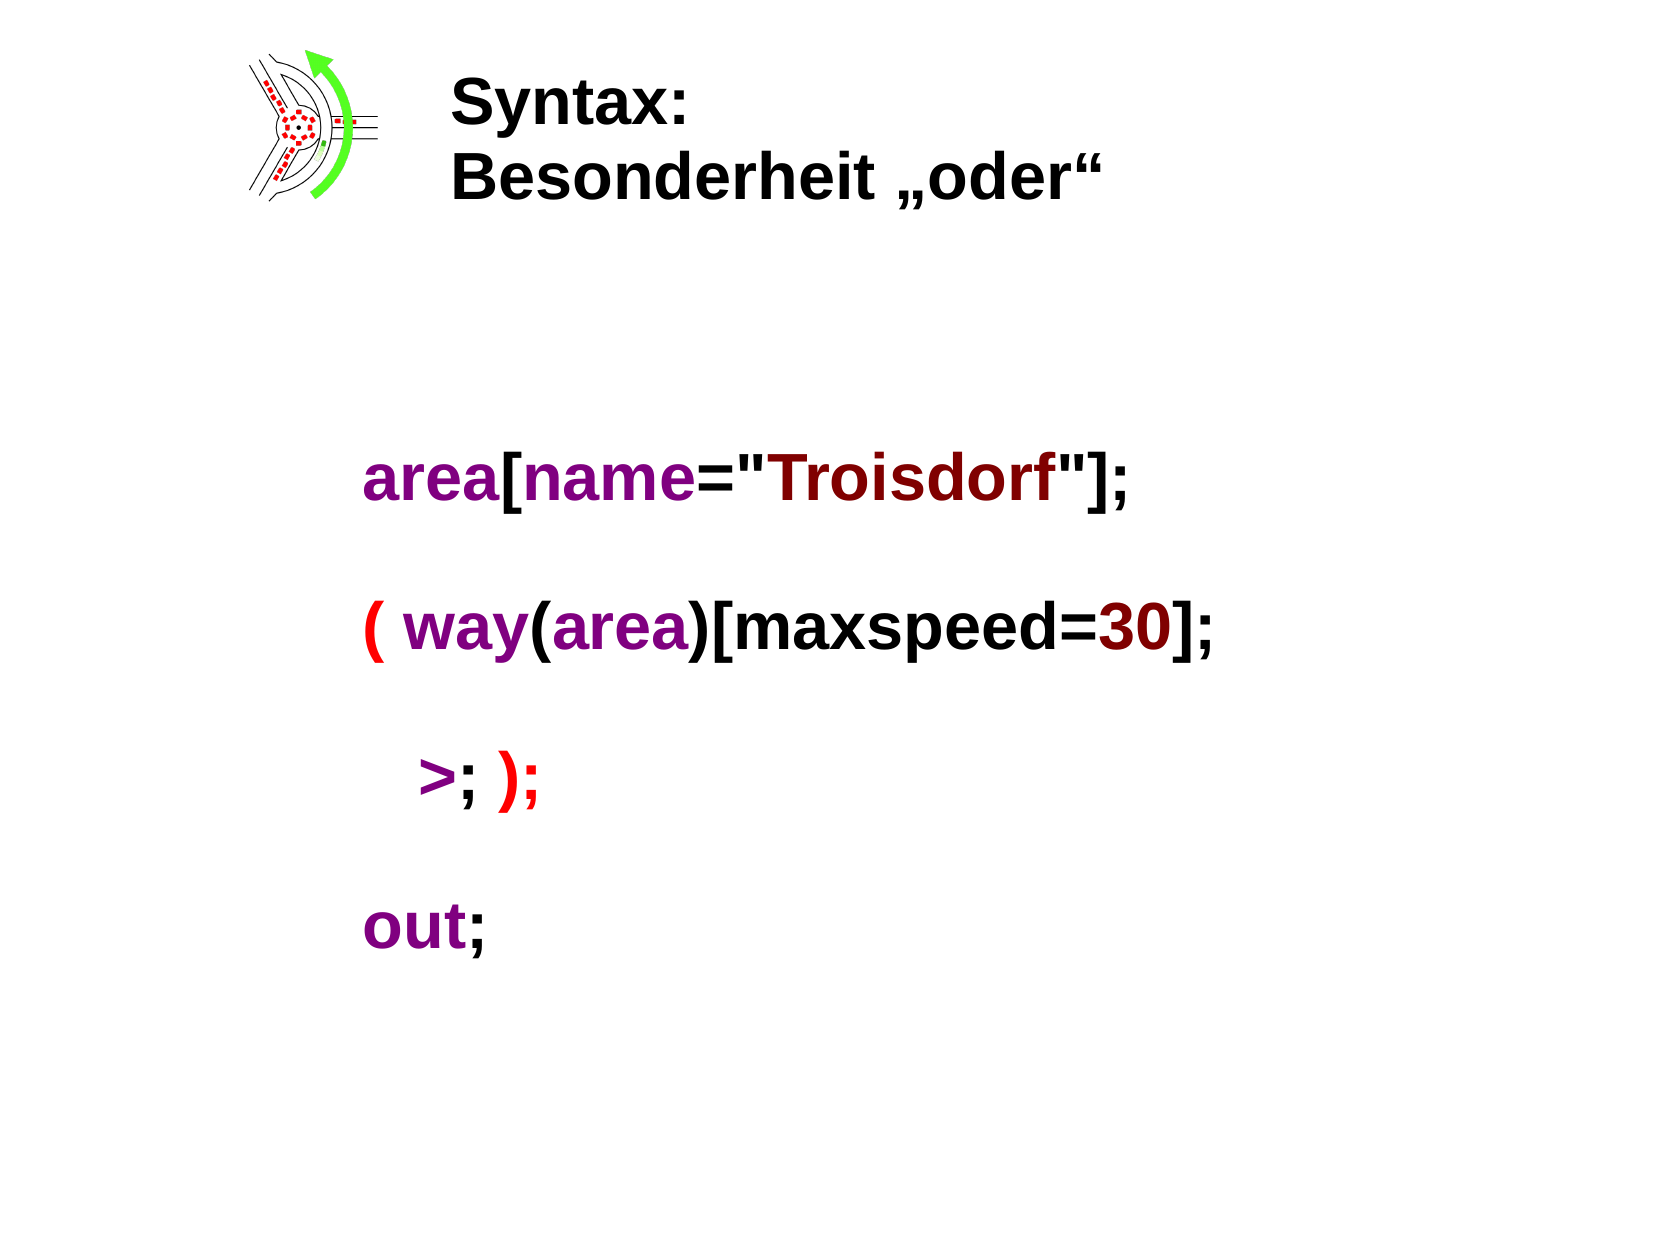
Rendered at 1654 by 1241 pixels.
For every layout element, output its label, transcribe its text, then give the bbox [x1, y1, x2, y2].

text_box area[name="Troisdorf"]; ( way(area)[maxspeed=30]; >; ); out; [348, 432, 1235, 971]
picture [232, 49, 390, 206]
text_box Syntax: Besonderheit „oder“ [435, 56, 1123, 221]
